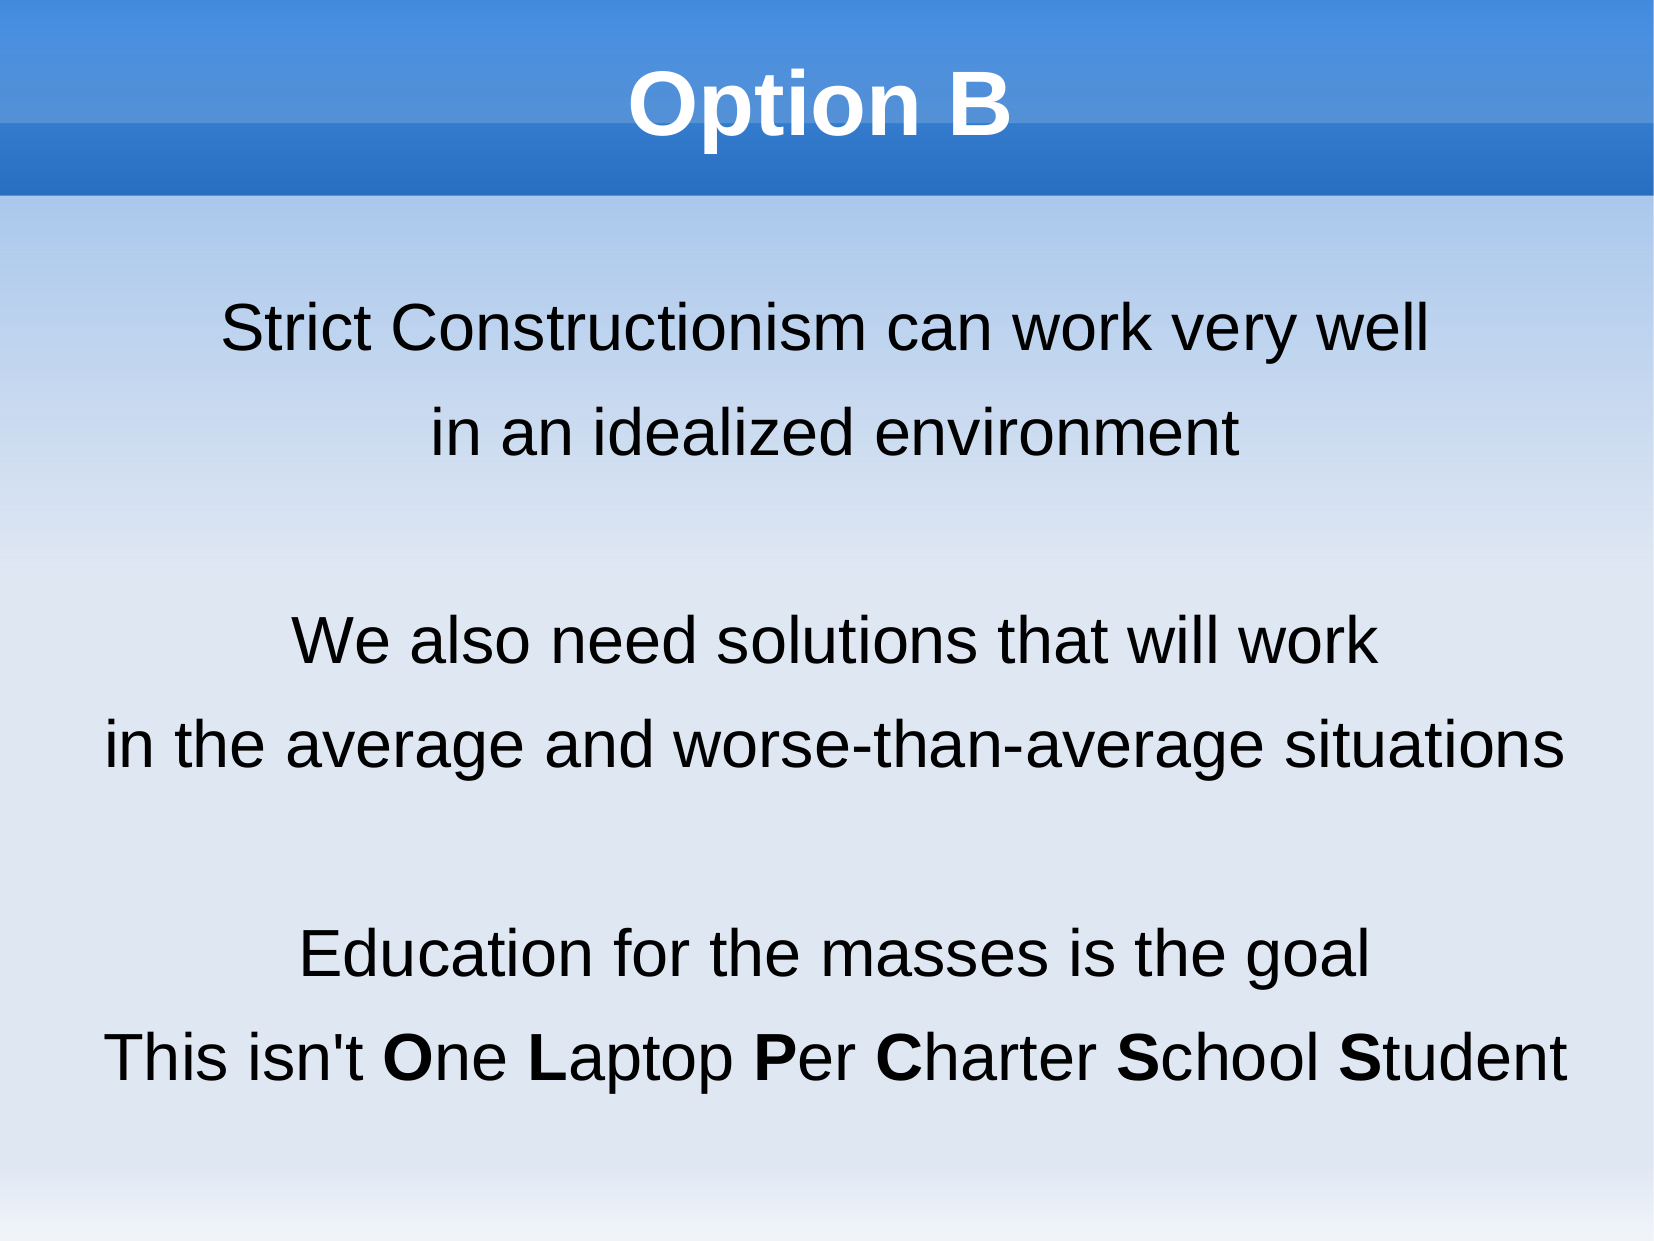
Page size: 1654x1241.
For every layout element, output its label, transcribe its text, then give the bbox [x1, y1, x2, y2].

title Option B [76, 7, 1565, 200]
picture [0, 0, 1654, 1241]
list Strict Constructionism can work very well in an idealized environment We also need solutions that will work in the average and worse-than-average situations Education for the masses is the goal This isn't One Laptop Per Charter School Student [82, 290, 1571, 1165]
